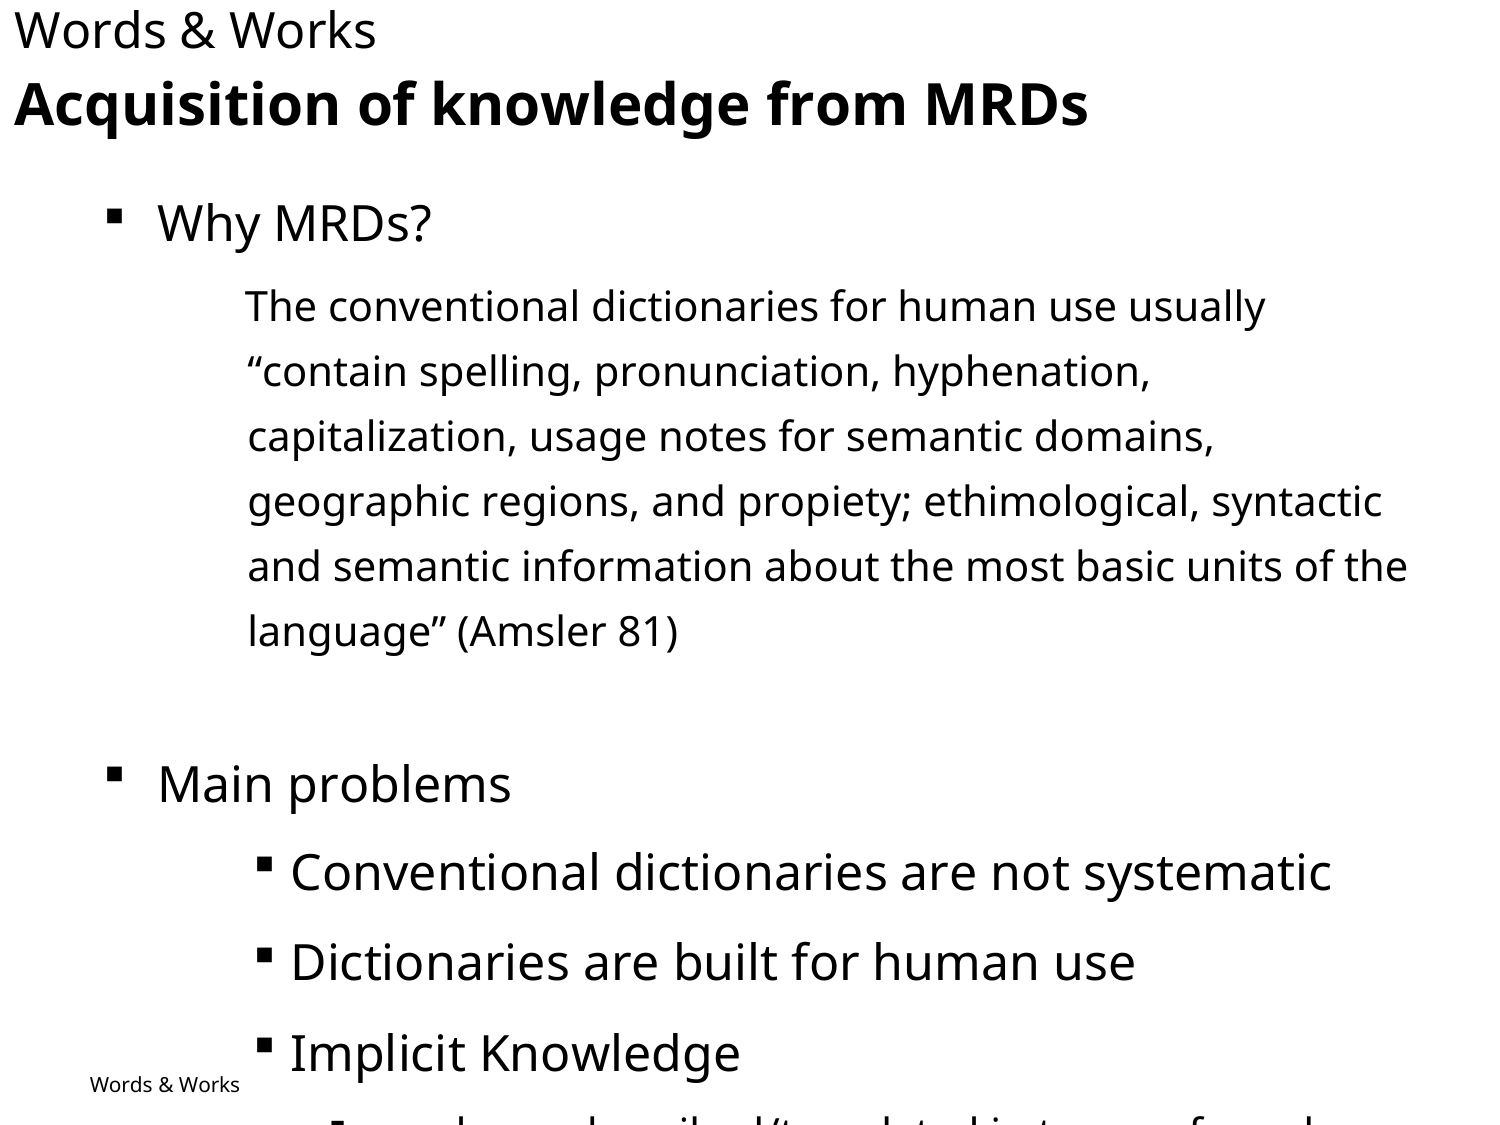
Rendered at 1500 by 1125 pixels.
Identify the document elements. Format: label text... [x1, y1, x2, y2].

title Words & Works Acquisition of knowledge from MRDs [0, 0, 1400, 150]
list Why MRDs? The conventional dictionaries for human use usually “contain spelling, pronunciation, hyphenation, capitalization, usage notes for semantic domains, geographic regions, and propiety; ethimological, syntactic and semantic information about the most basic units of the language” (Amsler 81) Main problems Conventional dictionaries are not systematic Dictionaries are built for human use Implicit Knowledge words are described/translated in terms of words [88, 180, 1427, 1125]
